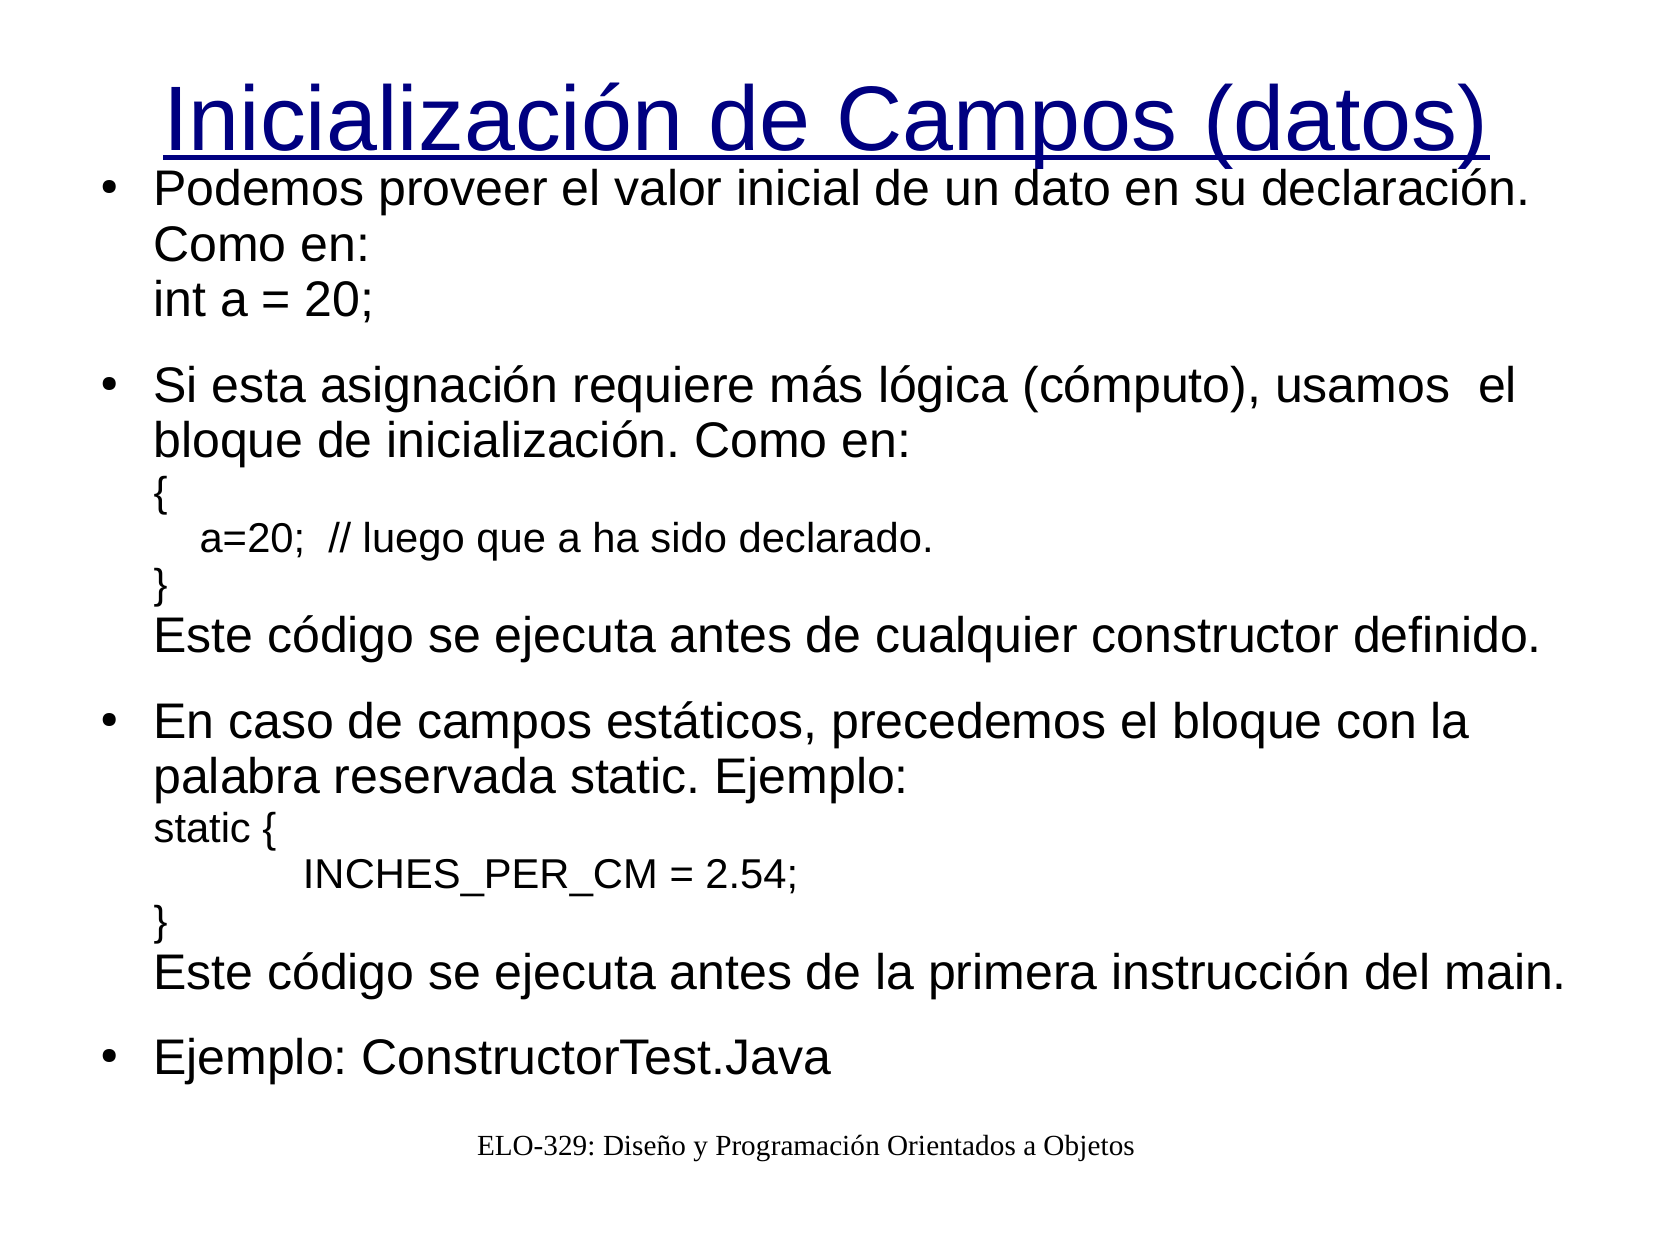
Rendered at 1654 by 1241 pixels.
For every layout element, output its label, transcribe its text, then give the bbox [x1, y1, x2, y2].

list Podemos proveer el valor inicial de un dato en su declaración. Como en: int a = 20; Si esta asignación requiere más lógica (cómputo), usamos el bloque de inicialización. Como en: { a=20; // luego que a ha sido declarado. } Este código se ejecuta antes de cualquier constructor definido. En caso de campos estáticos, precedemos el bloque con la palabra reservada static. Ejemplo: static { INCHES_PER_CM = 2.54; } Este código se ejecuta antes de la primera instrucción del main. Ejemplo: ConstructorTest.Java [82, 160, 1571, 1176]
title Inicialización de Campos (datos) [82, 49, 1571, 160]
